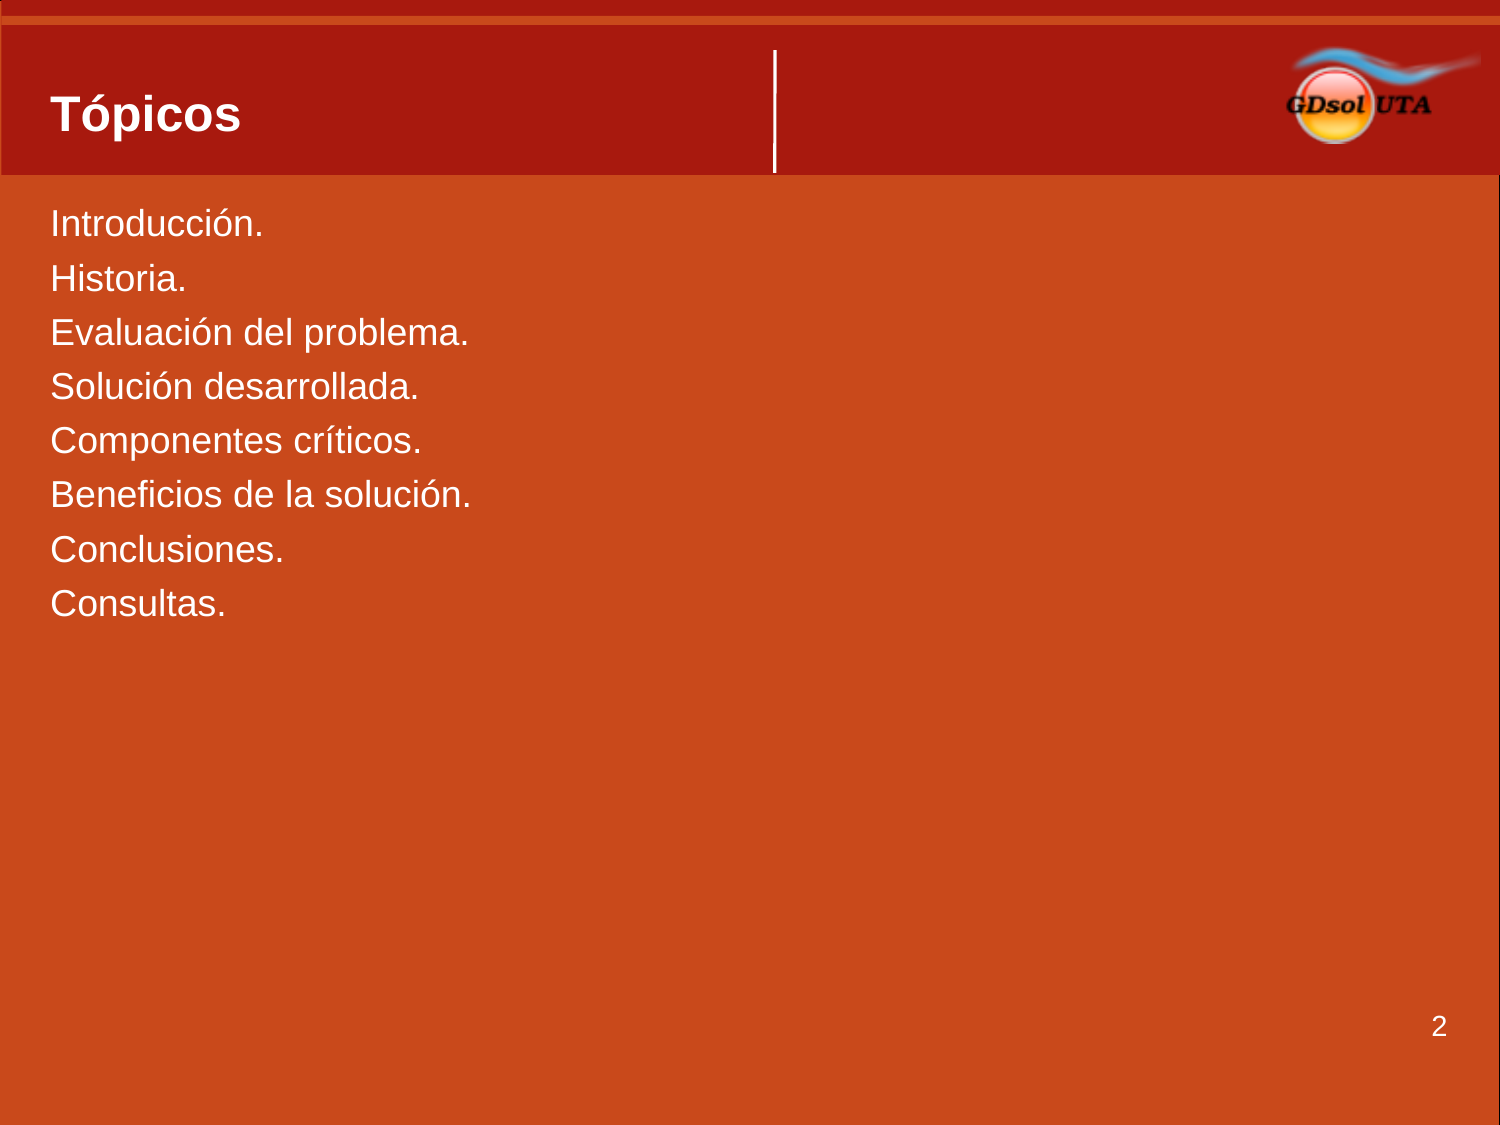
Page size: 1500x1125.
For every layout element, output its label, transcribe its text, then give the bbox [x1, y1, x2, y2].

list Introducción. Historia. Evaluación del problema. Solución desarrollada. Componentes críticos. Beneficios de la solución. Conclusiones. Consultas. [50, 200, 1450, 936]
picture [1285, 45, 1481, 144]
title Tópicos [50, 62, 751, 162]
